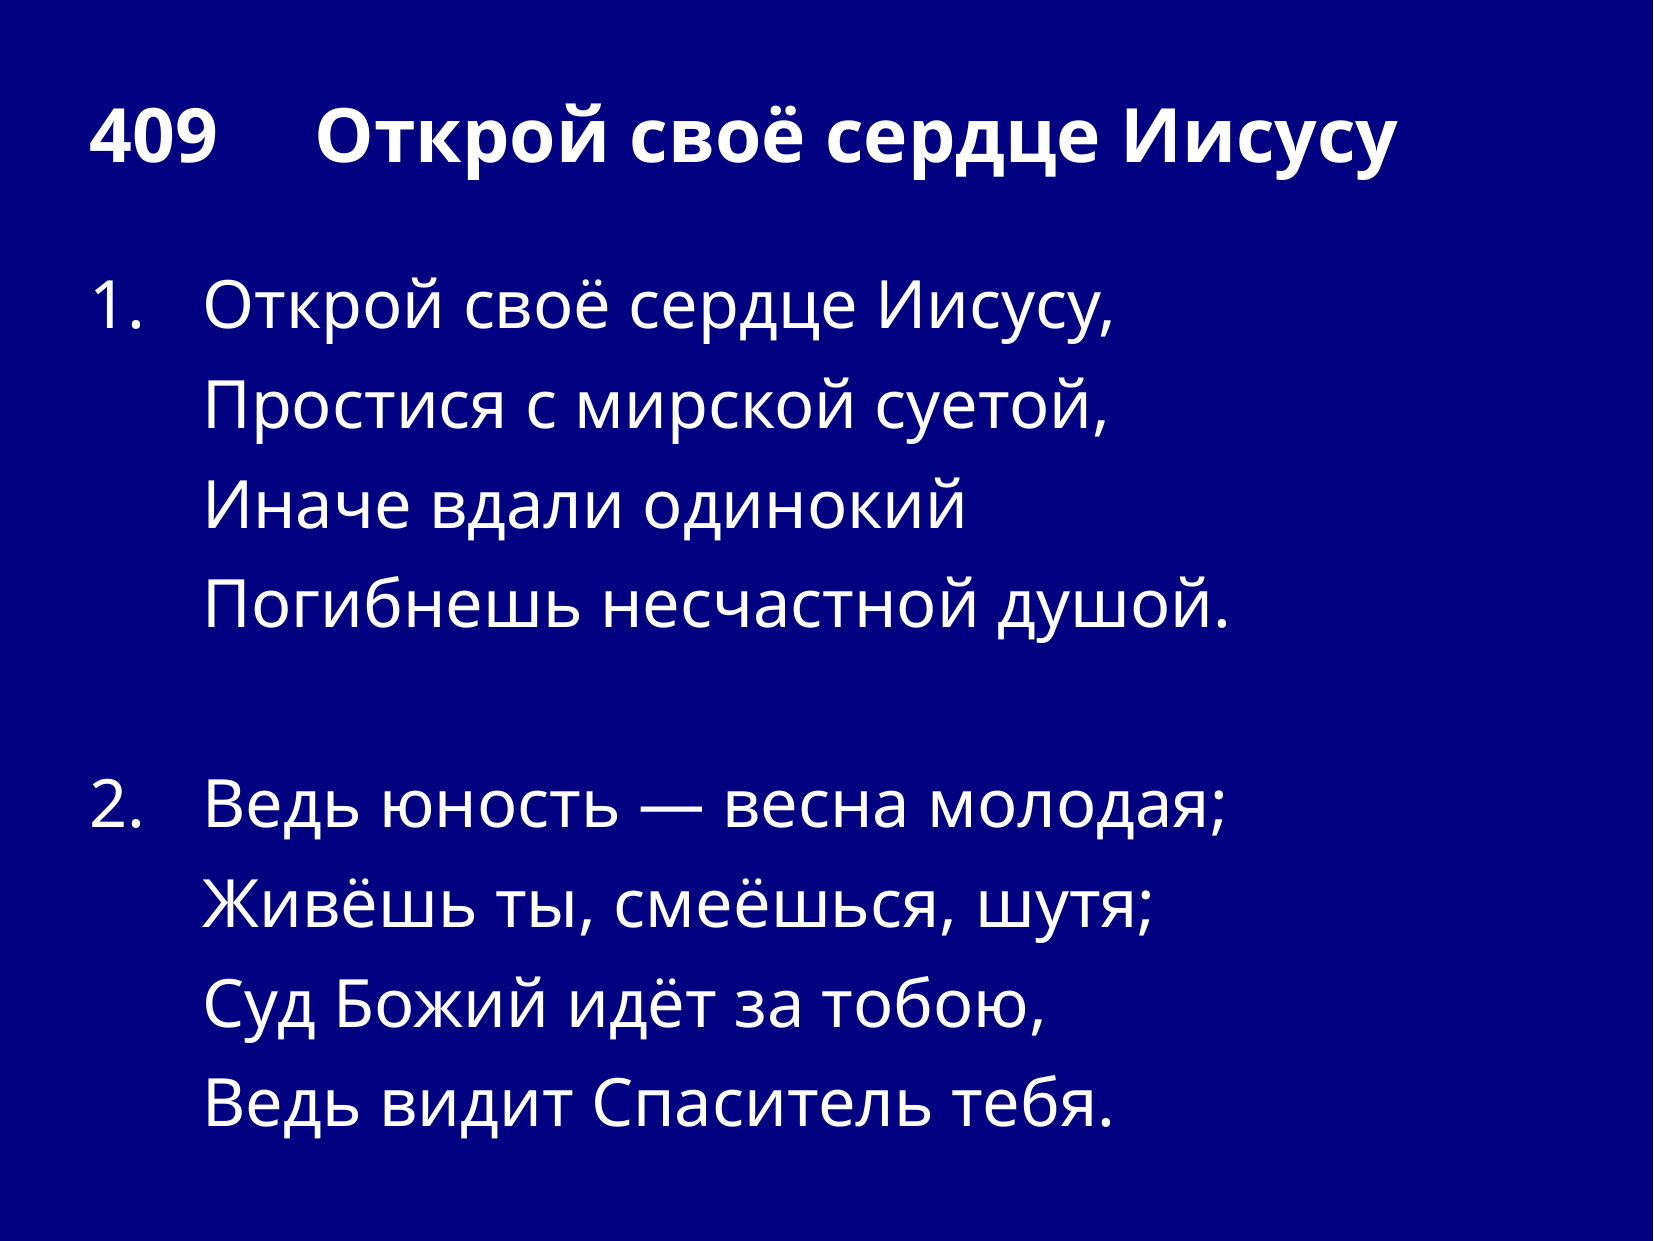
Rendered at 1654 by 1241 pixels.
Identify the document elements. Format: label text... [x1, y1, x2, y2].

text_box 1. Открой своё сердце Иисусу, Простися с мирской суетой, Иначе вдали одинокий Погибнешь несчастной душой. 2. Ведь юность ― весна молодая; Живёшь ты, смеёшься, шутя; Суд Божий идёт за тобою, Ведь видит Спаситель тебя. [75, 188, 1576, 1163]
text_box 409 Открой своё сердце Иисусу [75, 75, 1576, 188]
